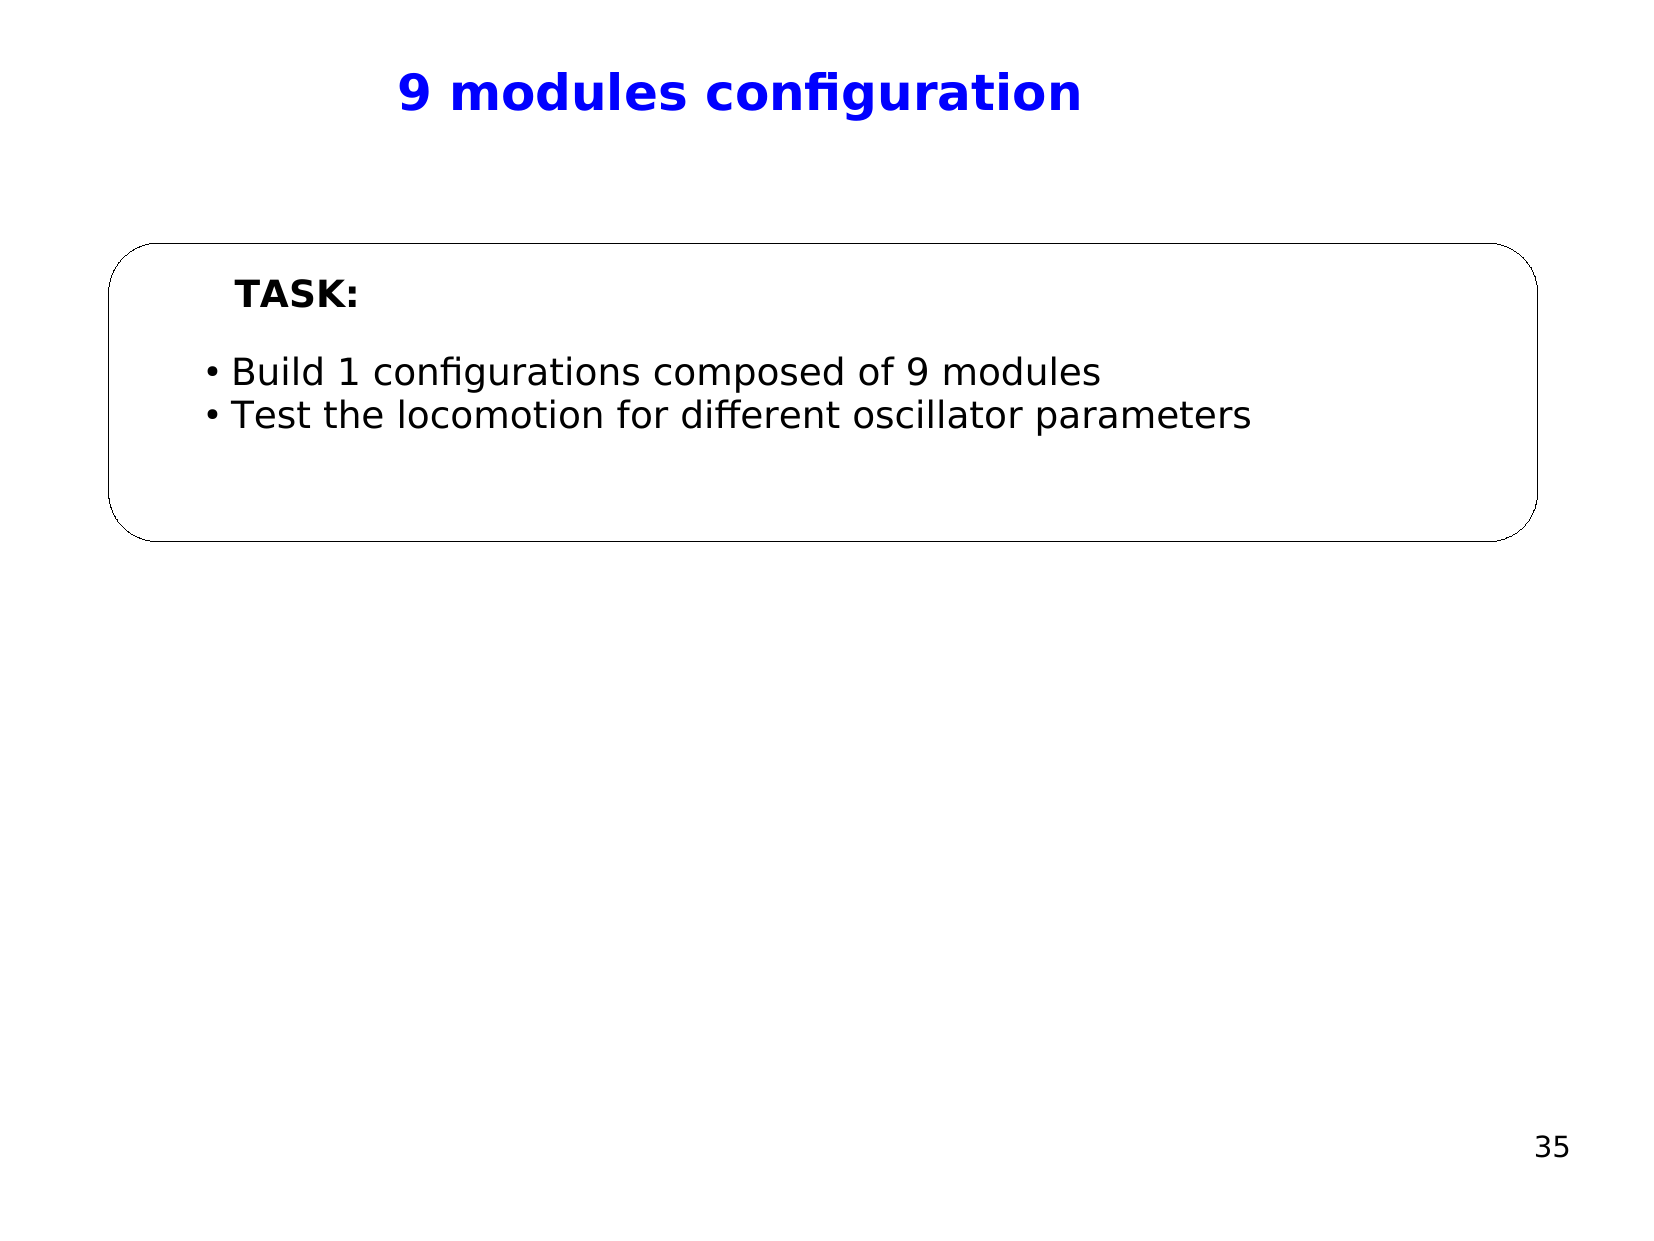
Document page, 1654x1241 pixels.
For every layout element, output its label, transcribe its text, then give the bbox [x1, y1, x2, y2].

text_box Build 1 configurations composed of 9 modules Test the locomotion for different oscillator parameters [191, 343, 1439, 446]
text_box 9 modules configuration [382, 57, 1100, 131]
text_box TASK: [219, 265, 375, 327]
